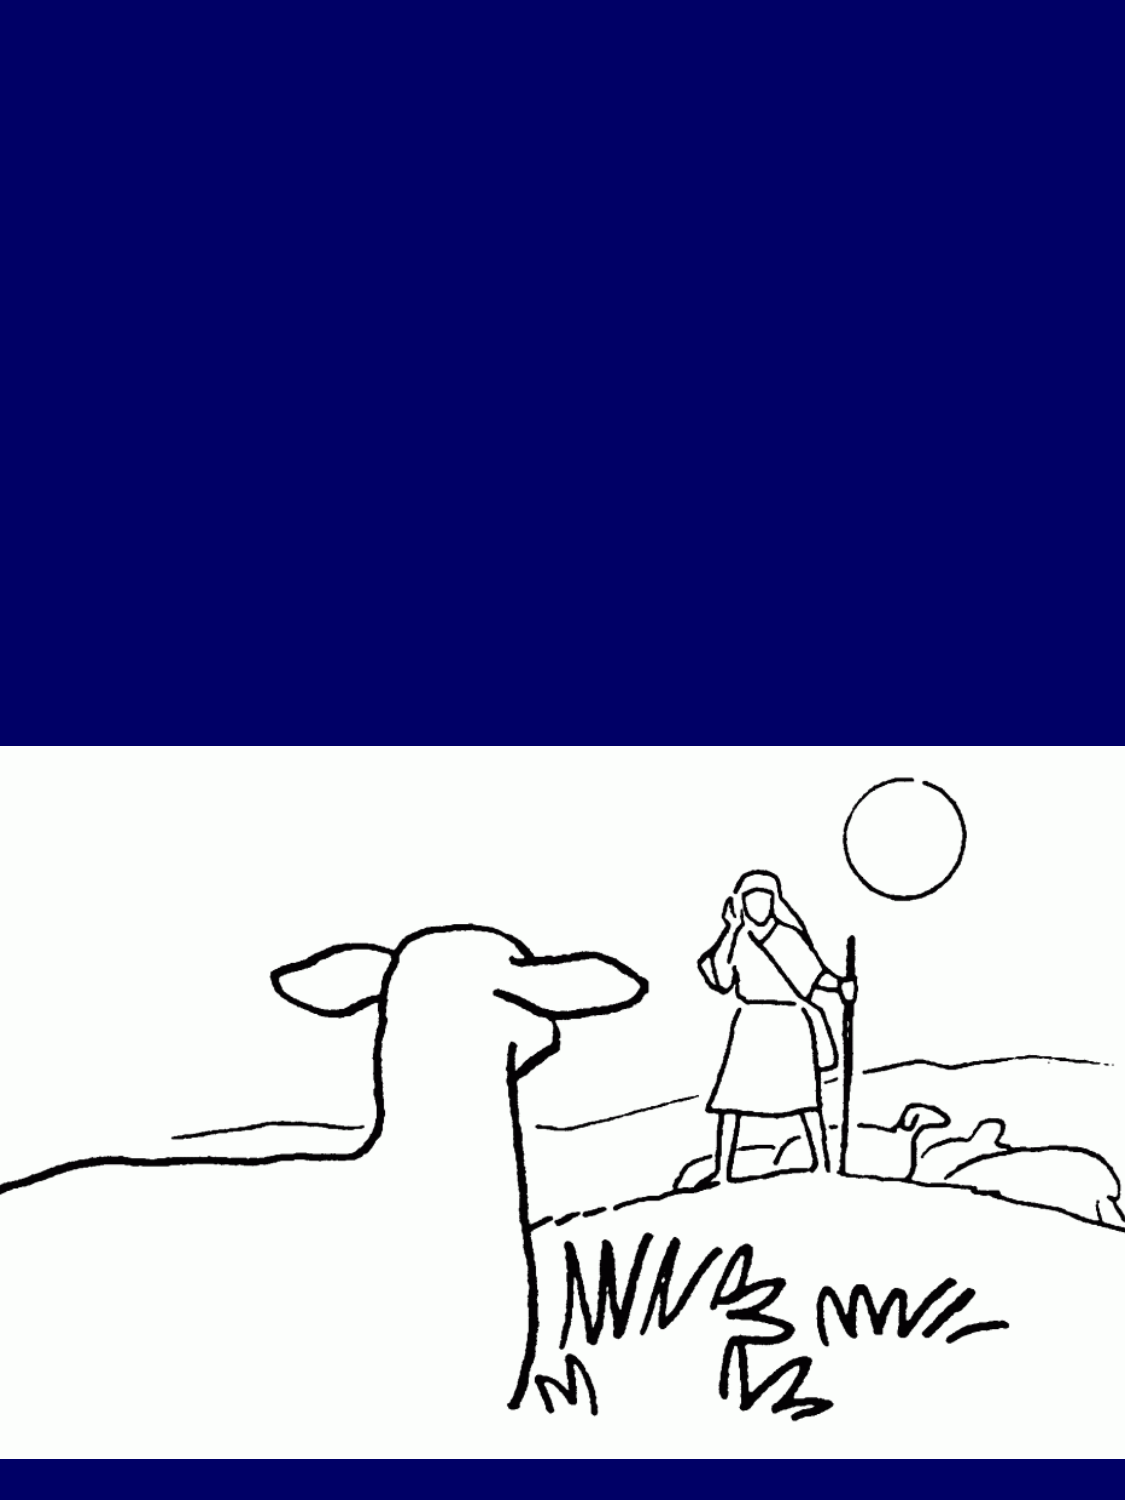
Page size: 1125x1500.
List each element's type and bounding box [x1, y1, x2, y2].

picture [0, 746, 1125, 1459]
